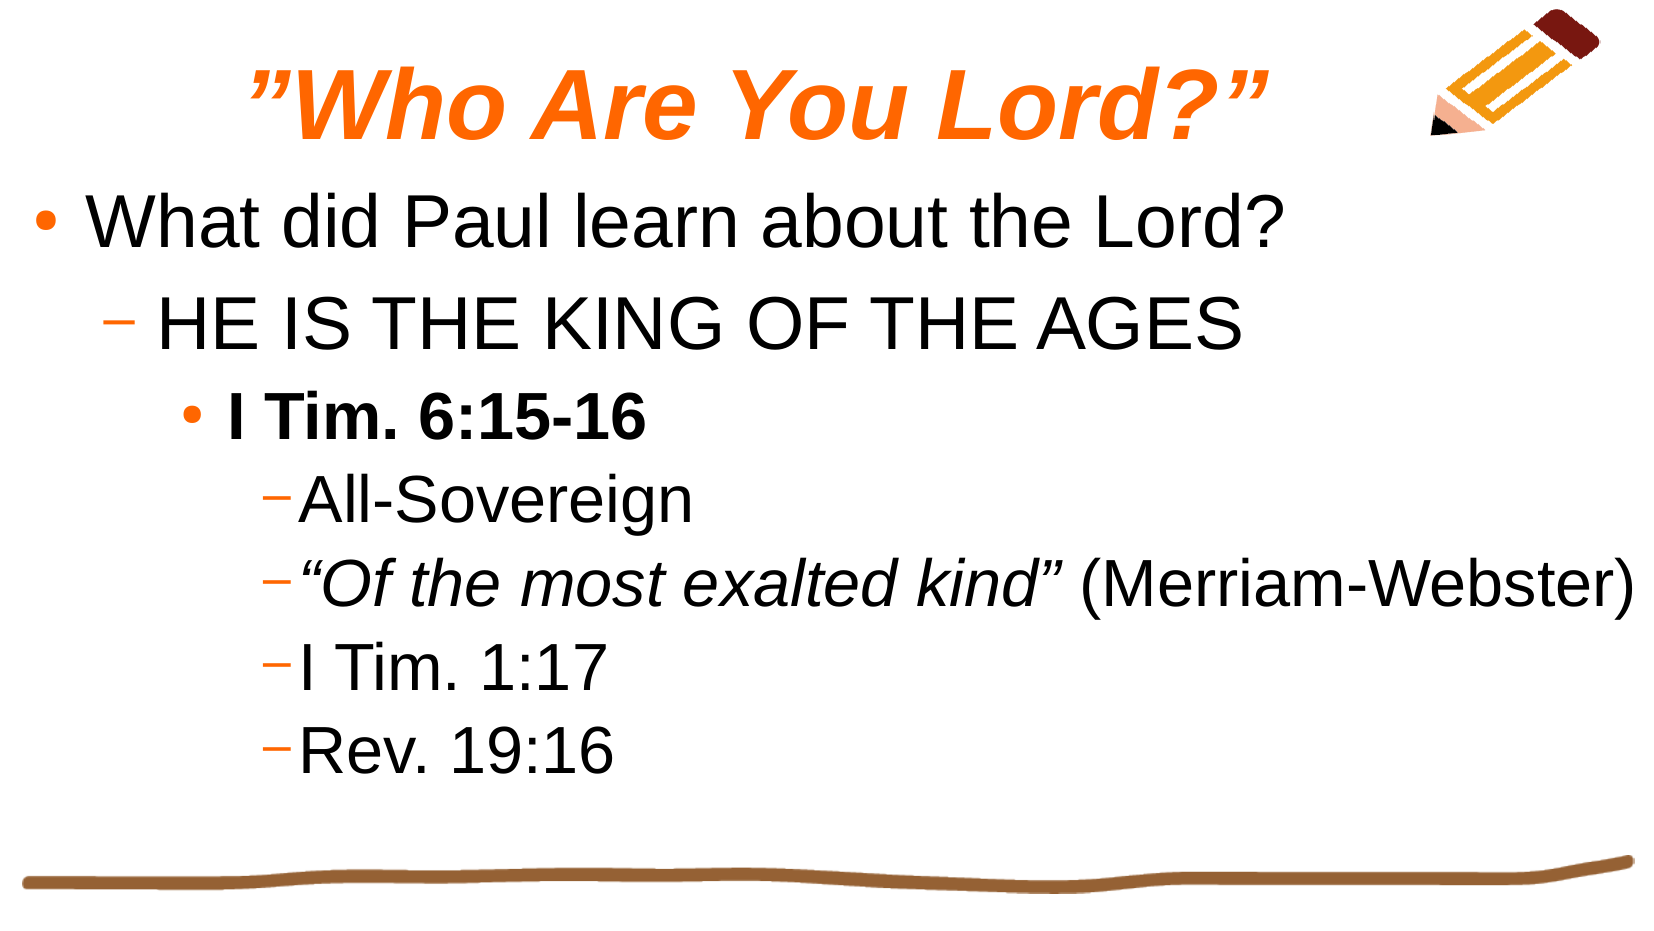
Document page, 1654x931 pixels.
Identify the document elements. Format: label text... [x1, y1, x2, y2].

title ”Who Are You Lord?” [82, 15, 1430, 180]
list What did Paul learn about the Lord? HE IS THE KING OF THE AGES I Tim. 6:15-16 All-Sovereign “Of the most exalted kind” (Merriam-Webster) I Tim. 1:17 Rev. 19:16 [15, 180, 1654, 871]
picture [1430, 9, 1601, 136]
picture [22, 871, 1635, 894]
